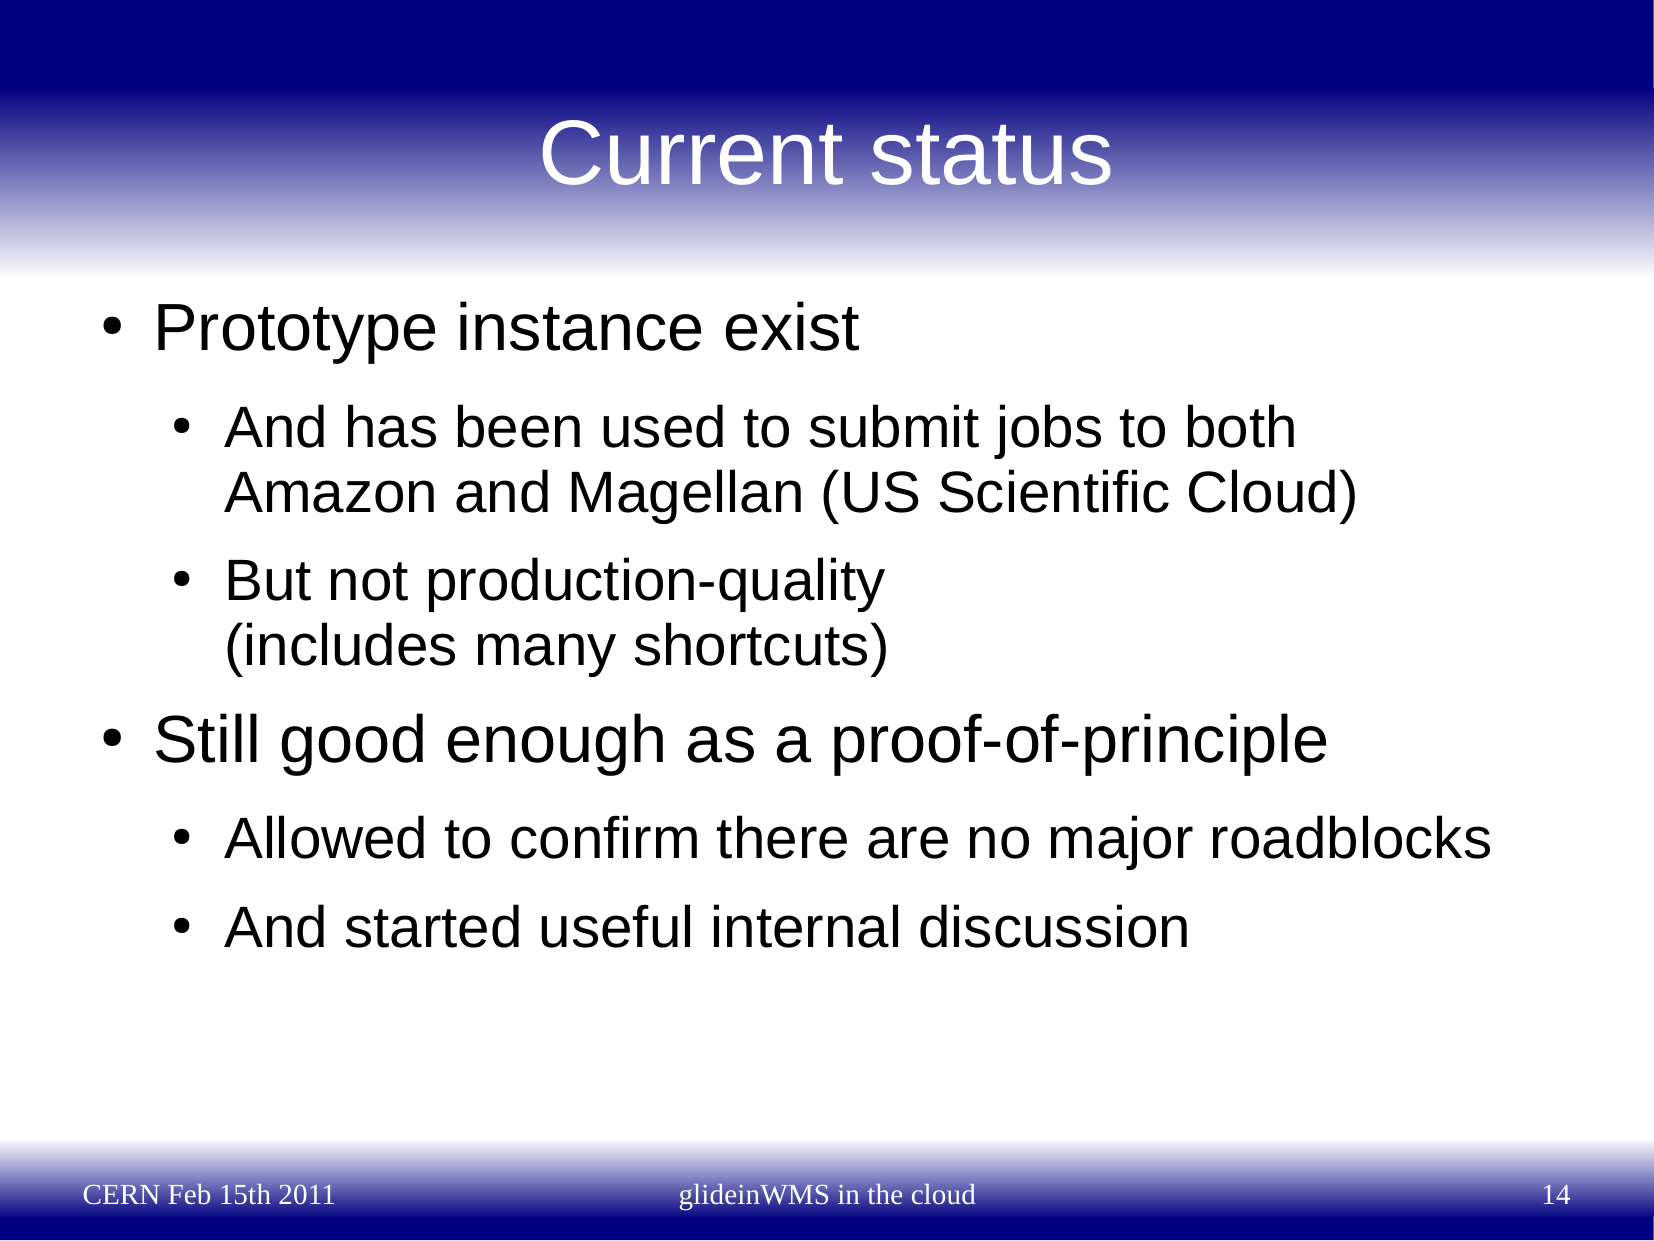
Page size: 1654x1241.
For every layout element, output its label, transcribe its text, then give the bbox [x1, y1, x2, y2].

title Current status [82, 56, 1571, 250]
list Prototype instance exist And has been used to submit jobs to both Amazon and Magellan (US Scientific Cloud) But not production-quality (includes many shortcuts) Still good enough as a proof-of-principle Allowed to confirm there are no major roadblocks And started useful internal discussion [82, 290, 1571, 1109]
